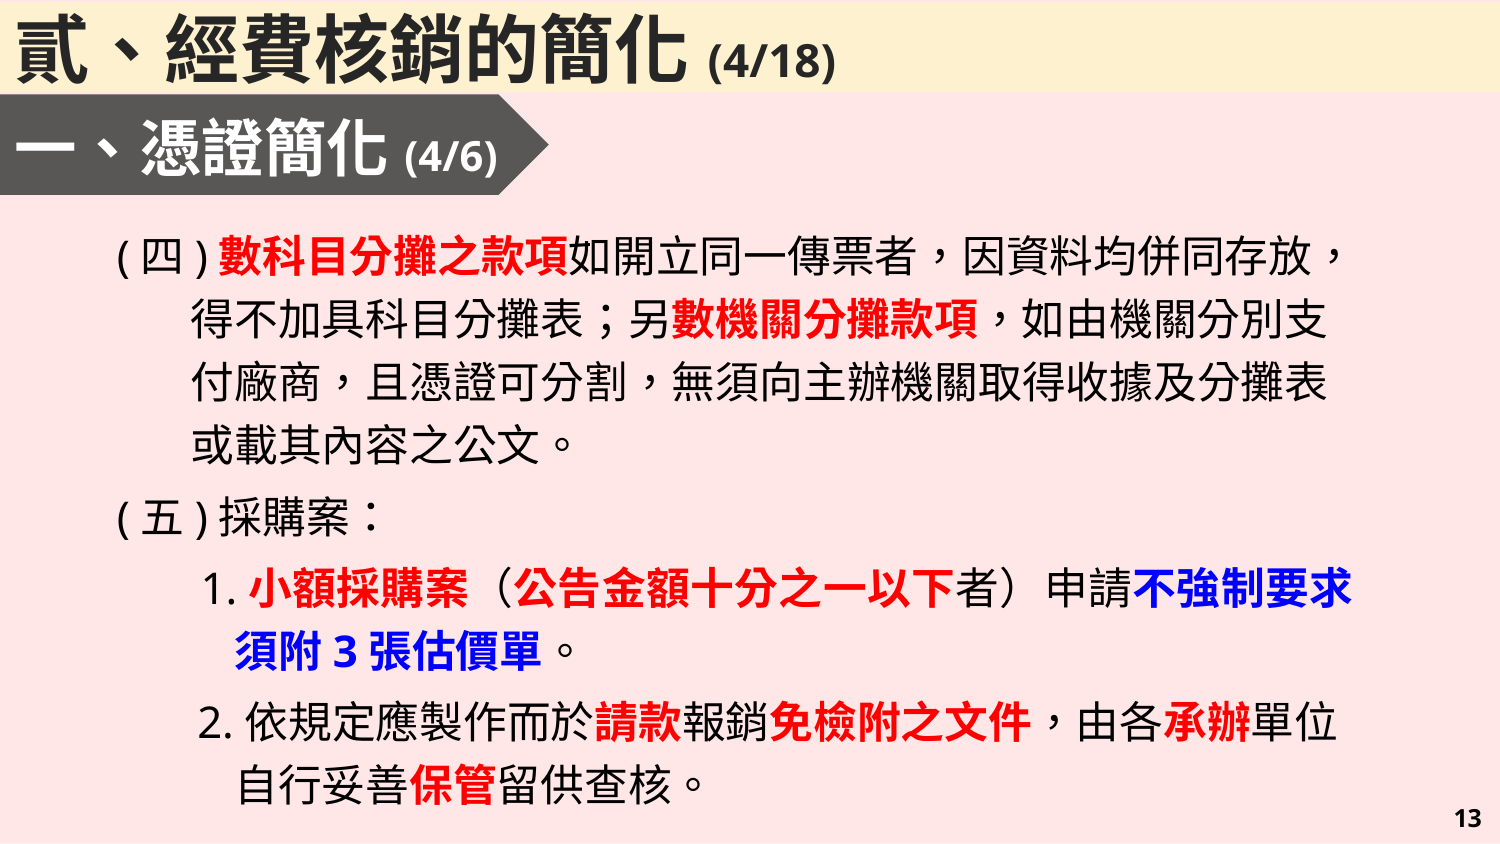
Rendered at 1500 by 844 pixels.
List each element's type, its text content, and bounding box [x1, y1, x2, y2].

text_box 貳、經費核銷的簡化(4/18) [0, 2, 1500, 93]
text_box [244, 783, 268, 789]
text_box [564, 777, 572, 788]
text_box [595, 777, 604, 782]
text_box [0, 93, 1500, 844]
text_box [597, 785, 614, 789]
slide_number <編號> [1137, 671, 1498, 844]
text_box [597, 791, 614, 795]
text_box 一、憑證簡化(4/6) [0, 97, 529, 195]
text_box [244, 793, 268, 799]
list (四)數科目分攤之款項如開立同一傳票者，因資料均併同存放， 得不加具科目分攤表；另數機關分攤款項，如由機關分別支 付廠商，且憑證可分割，無須向主辦機關取得收據及分攤表 或載其內容之公文。 (五)採購案： 1.小額採購案（公告金額十分之一以下者）申請不強制要求須附3張估價單。 2.依規定應製作而於請款報銷免檢附之文件，由各承辦單位 自行妥善保管留供查核。 [101, 211, 1369, 777]
text_box [378, 783, 396, 787]
